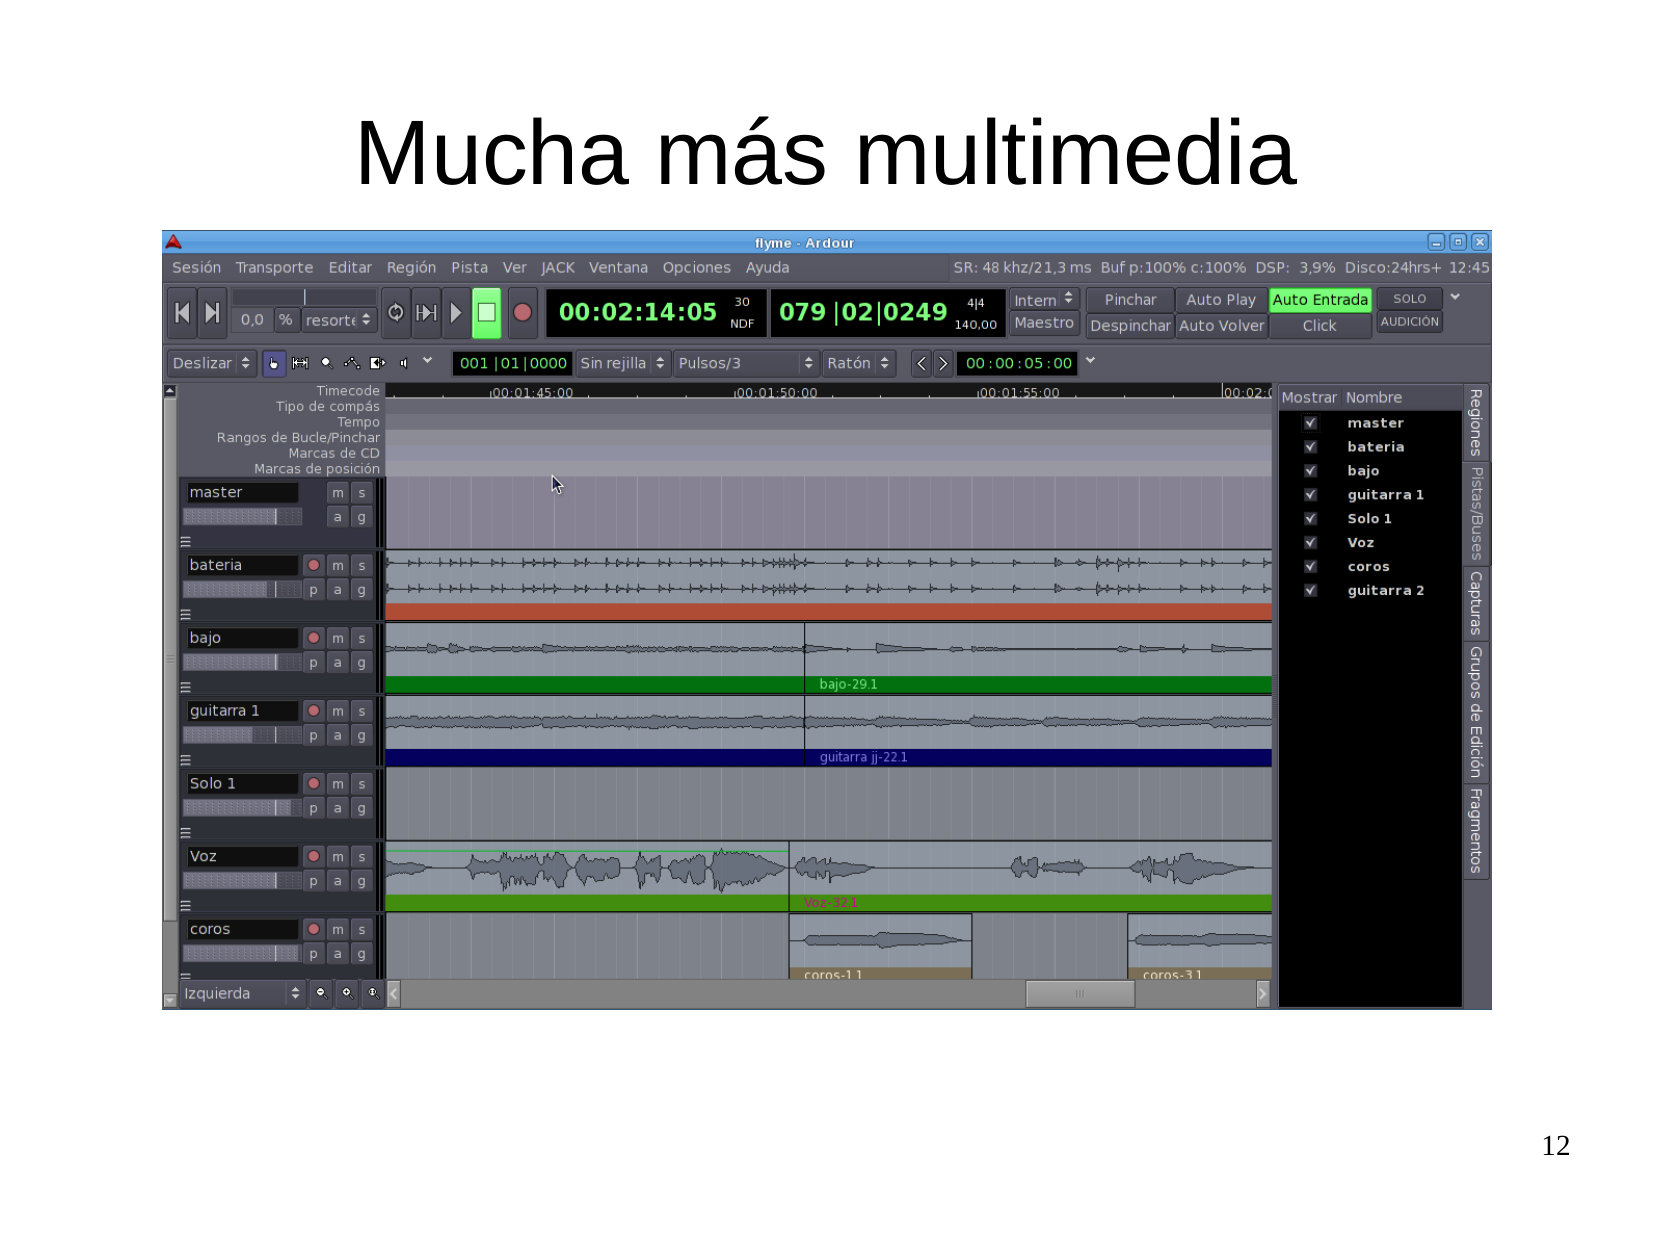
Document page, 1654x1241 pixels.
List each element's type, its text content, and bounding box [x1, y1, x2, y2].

title Mucha más multimedia [82, 56, 1571, 250]
picture [162, 230, 1492, 1010]
